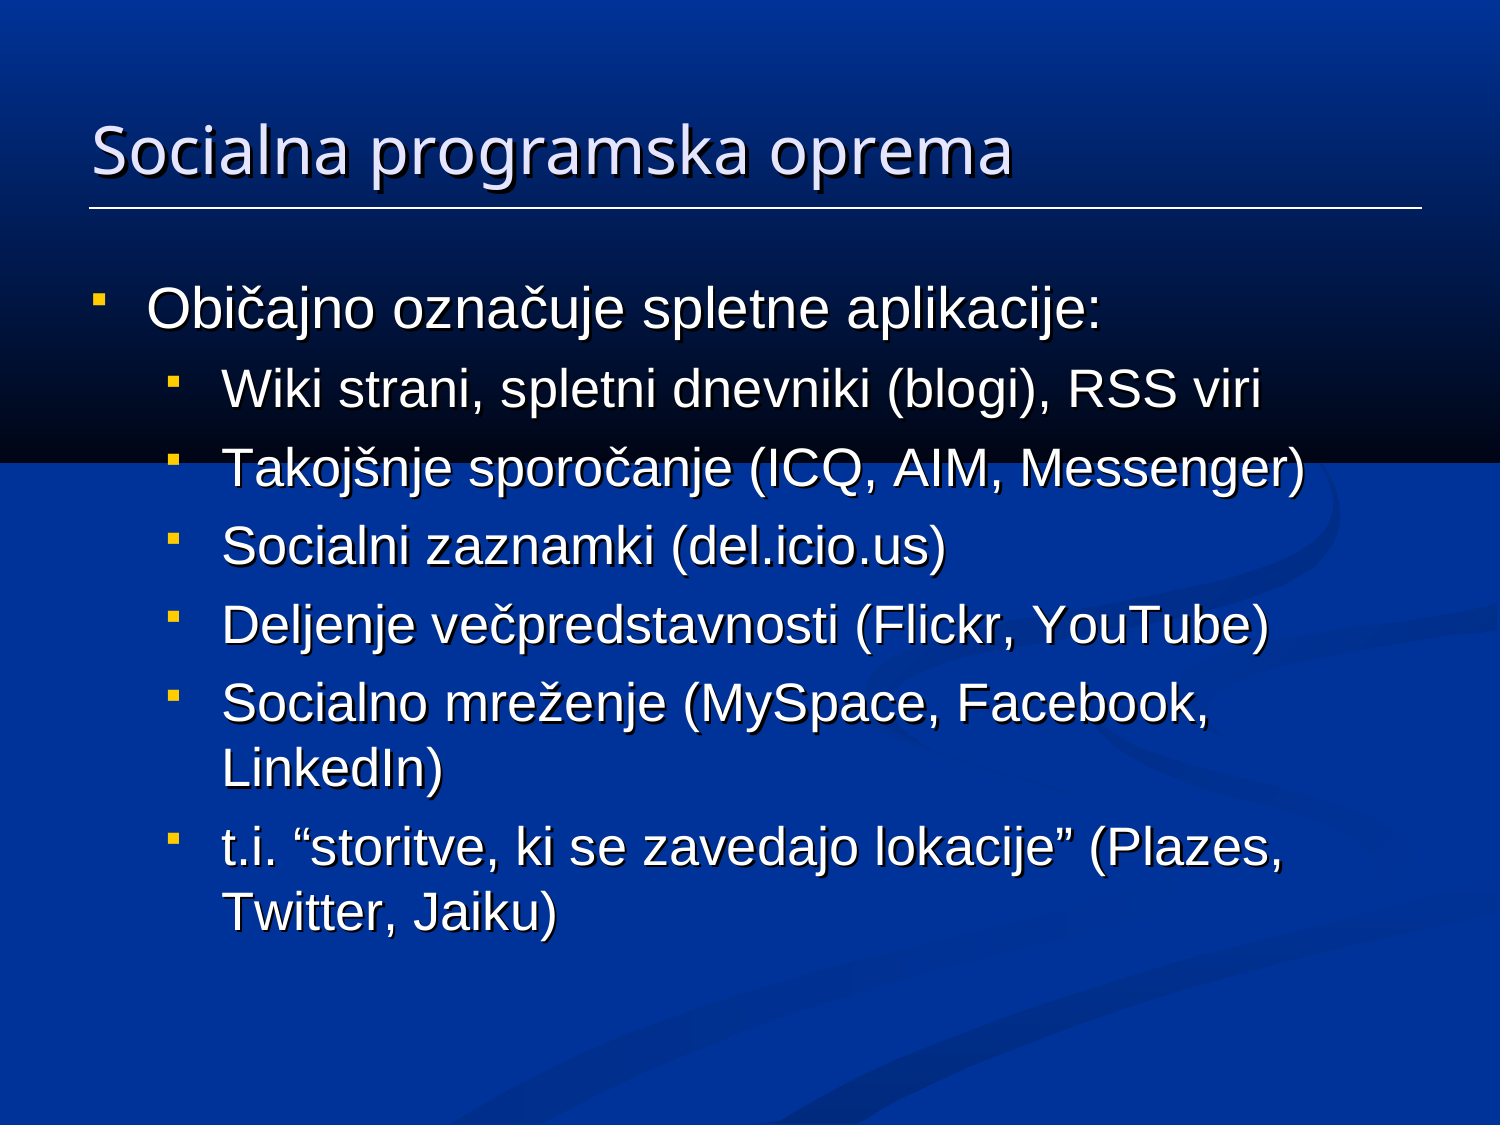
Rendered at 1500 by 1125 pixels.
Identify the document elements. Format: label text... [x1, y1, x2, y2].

text_box Običajno označuje spletne aplikacije: Wiki strani, spletni dnevniki (blogi), RSS viri Takojšnje sporočanje (ICQ, AIM, Messenger) Socialni zaznamki (del.icio.us) Deljenje večpredstavnosti (Flickr, YouTube) Socialno mreženje (MySpace, Facebook, LinkedIn) t.i. “storitve, ki se zavedajo lokacije” (Plazes, Twitter, Jaiku) [75, 262, 1426, 941]
text_box Socialna programska oprema [76, 54, 1412, 242]
